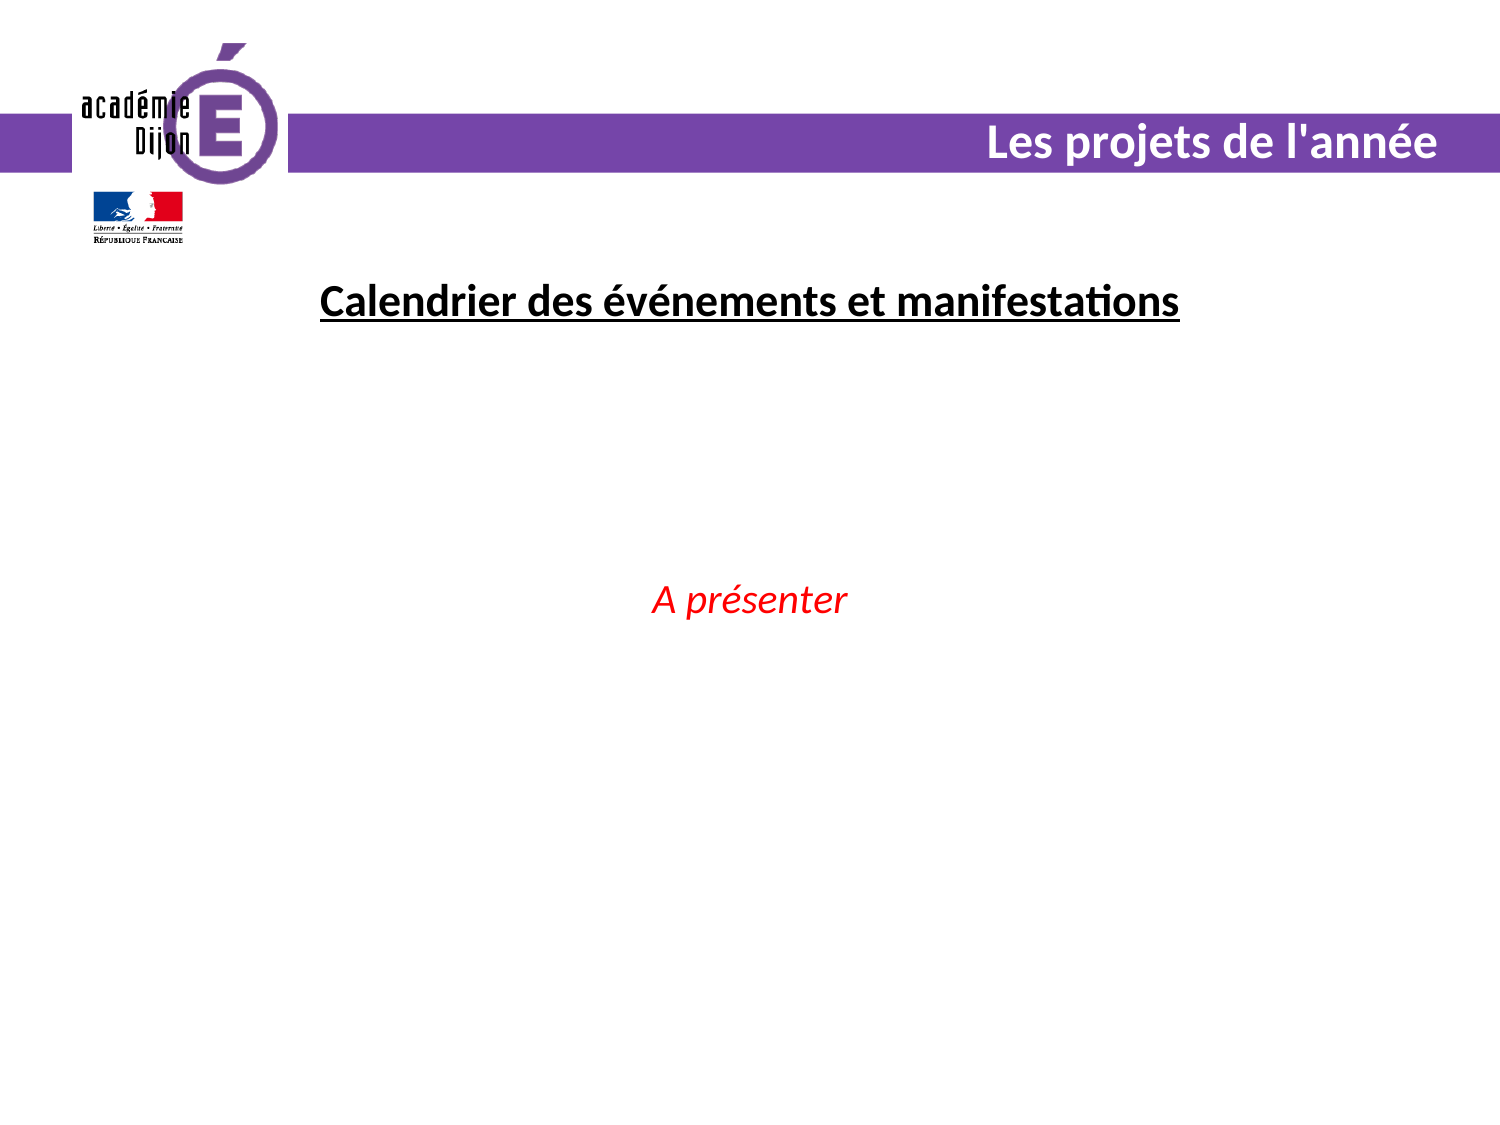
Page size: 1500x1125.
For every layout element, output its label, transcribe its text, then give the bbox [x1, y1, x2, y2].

title Les projets de l'année [307, 45, 1489, 233]
picture [82, 43, 278, 243]
list Calendrier des événements et manifestations A présenter [75, 262, 1426, 1005]
